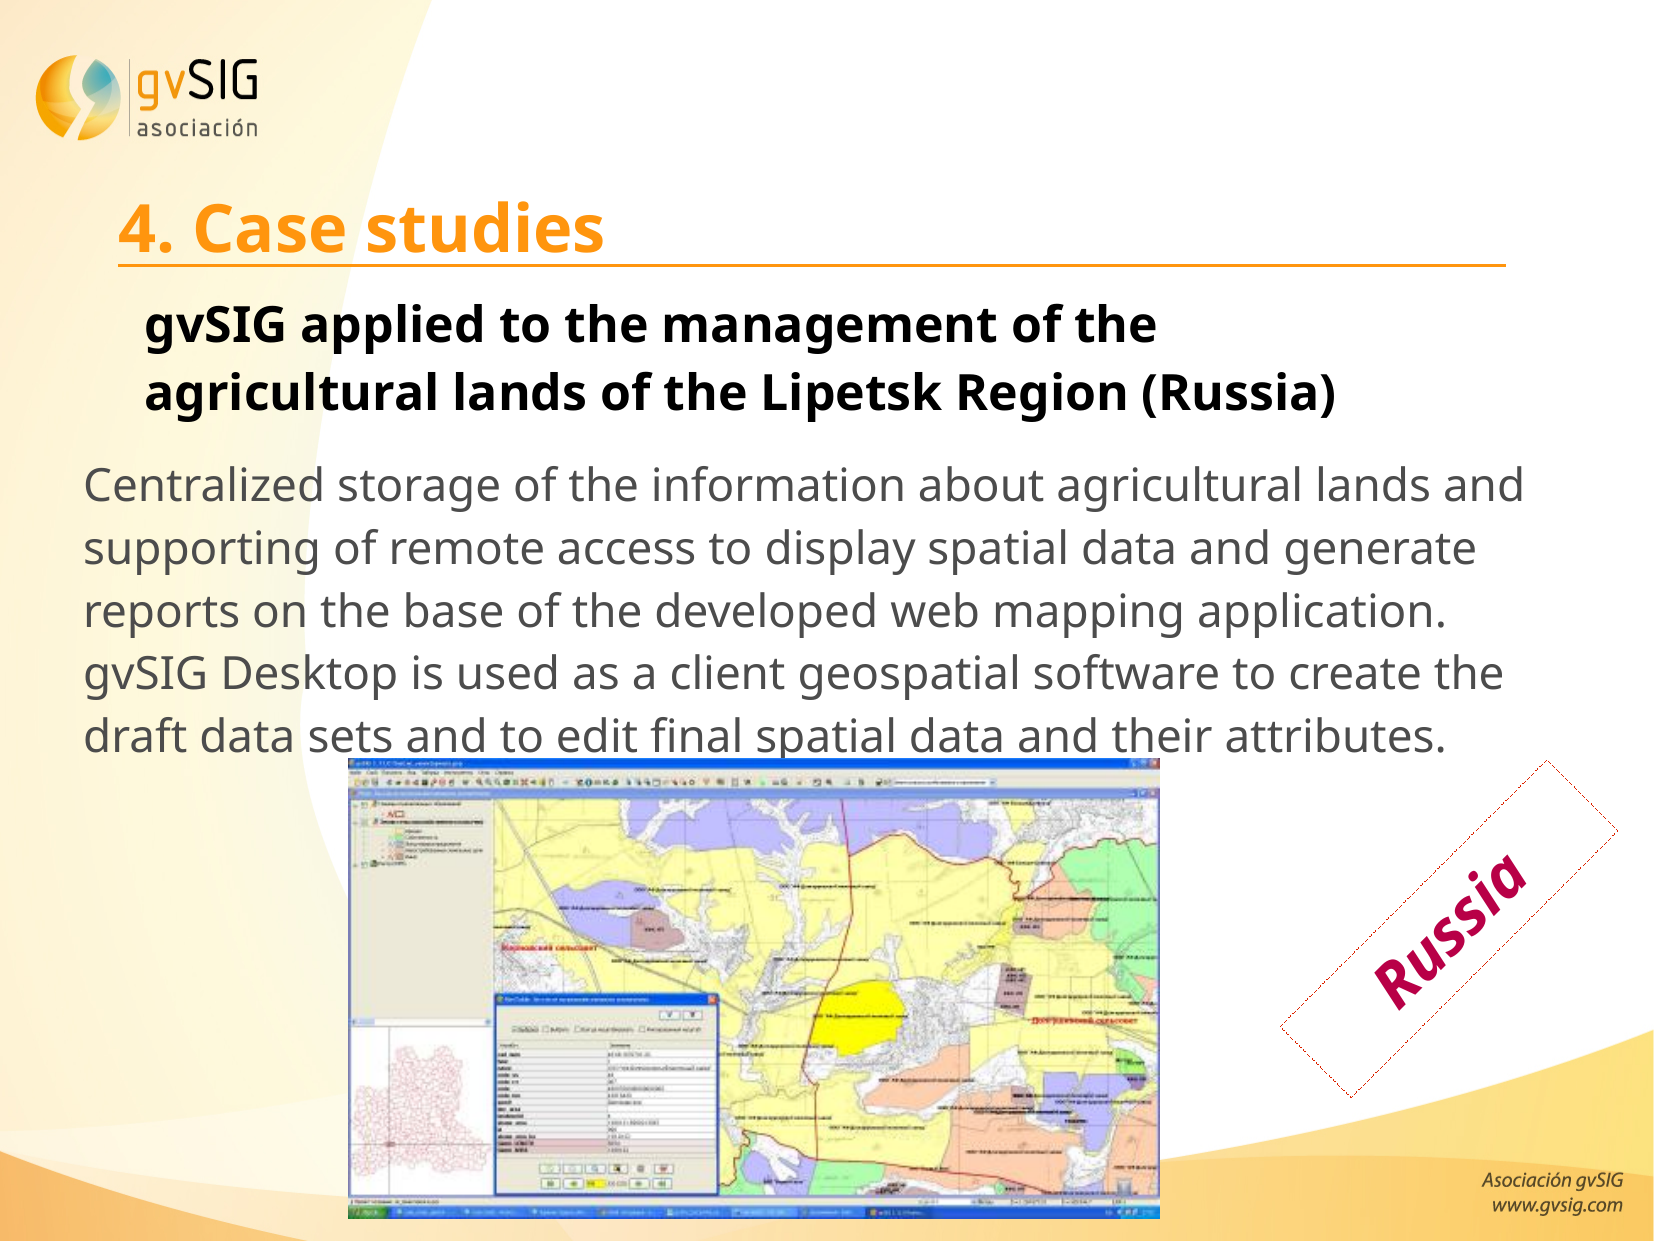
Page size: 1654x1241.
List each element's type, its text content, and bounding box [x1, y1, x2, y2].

title 4. Case studies [118, 177, 1607, 276]
picture [0, 0, 1654, 1241]
title gvSIG applied to the management of the agricultural lands of the Lipetsk Region (Russia) [144, 277, 1440, 422]
title Centralized storage of the information about agricultural lands and supporting of remote access to display spatial data and generate reports on the base of the developed web mapping application. gvSIG Desktop is used as a client geospatial software to create the draft data sets and to edit final spatial data and their attributes. [83, 422, 1608, 796]
text_box Russia [1280, 796, 1618, 1098]
